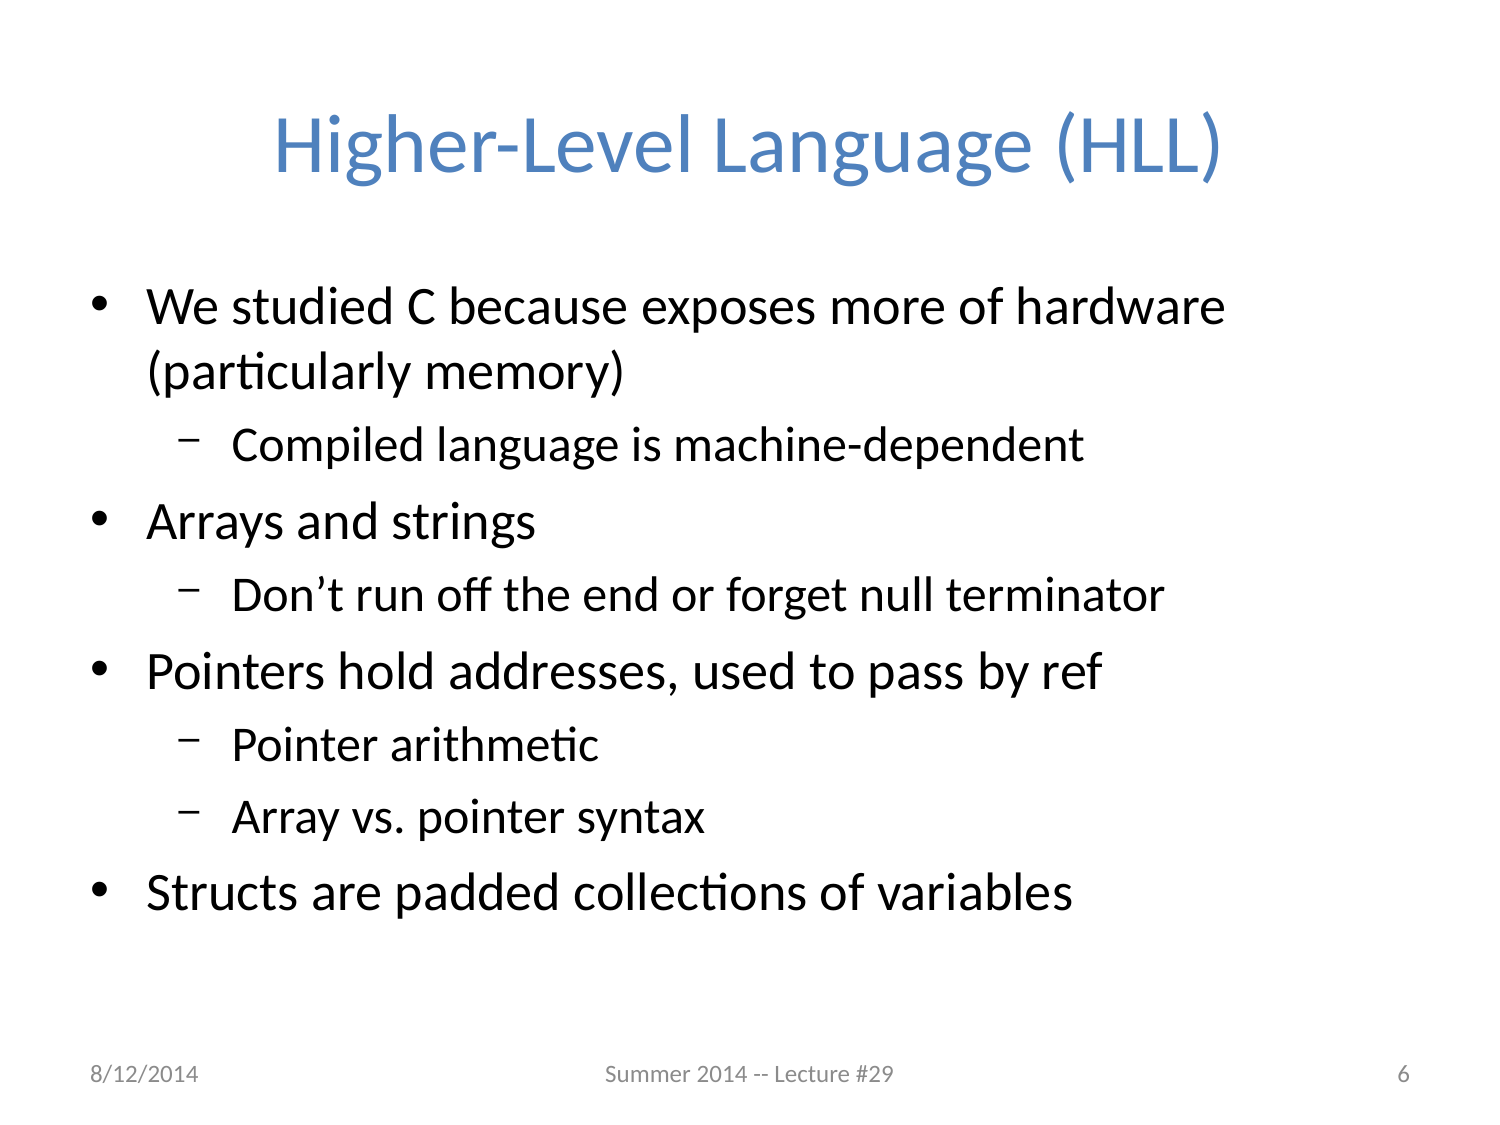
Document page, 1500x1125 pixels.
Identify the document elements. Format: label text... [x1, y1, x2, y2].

slide_number 8/12/2014 [75, 1042, 425, 1103]
slide_number <number> [1074, 1042, 1425, 1103]
title Higher-Level Language (HLL) [75, 45, 1425, 233]
footer Summer 2014 -- Lecture #29 [512, 1042, 988, 1103]
list We studied C because exposes more of hardware (particularly memory) Compiled language is machine-dependent Arrays and strings Don’t run off the end or forget null terminator Pointers hold addresses, used to pass by ref Pointer arithmetic Array vs. pointer syntax Structs are padded collections of variables [75, 262, 1425, 1073]
